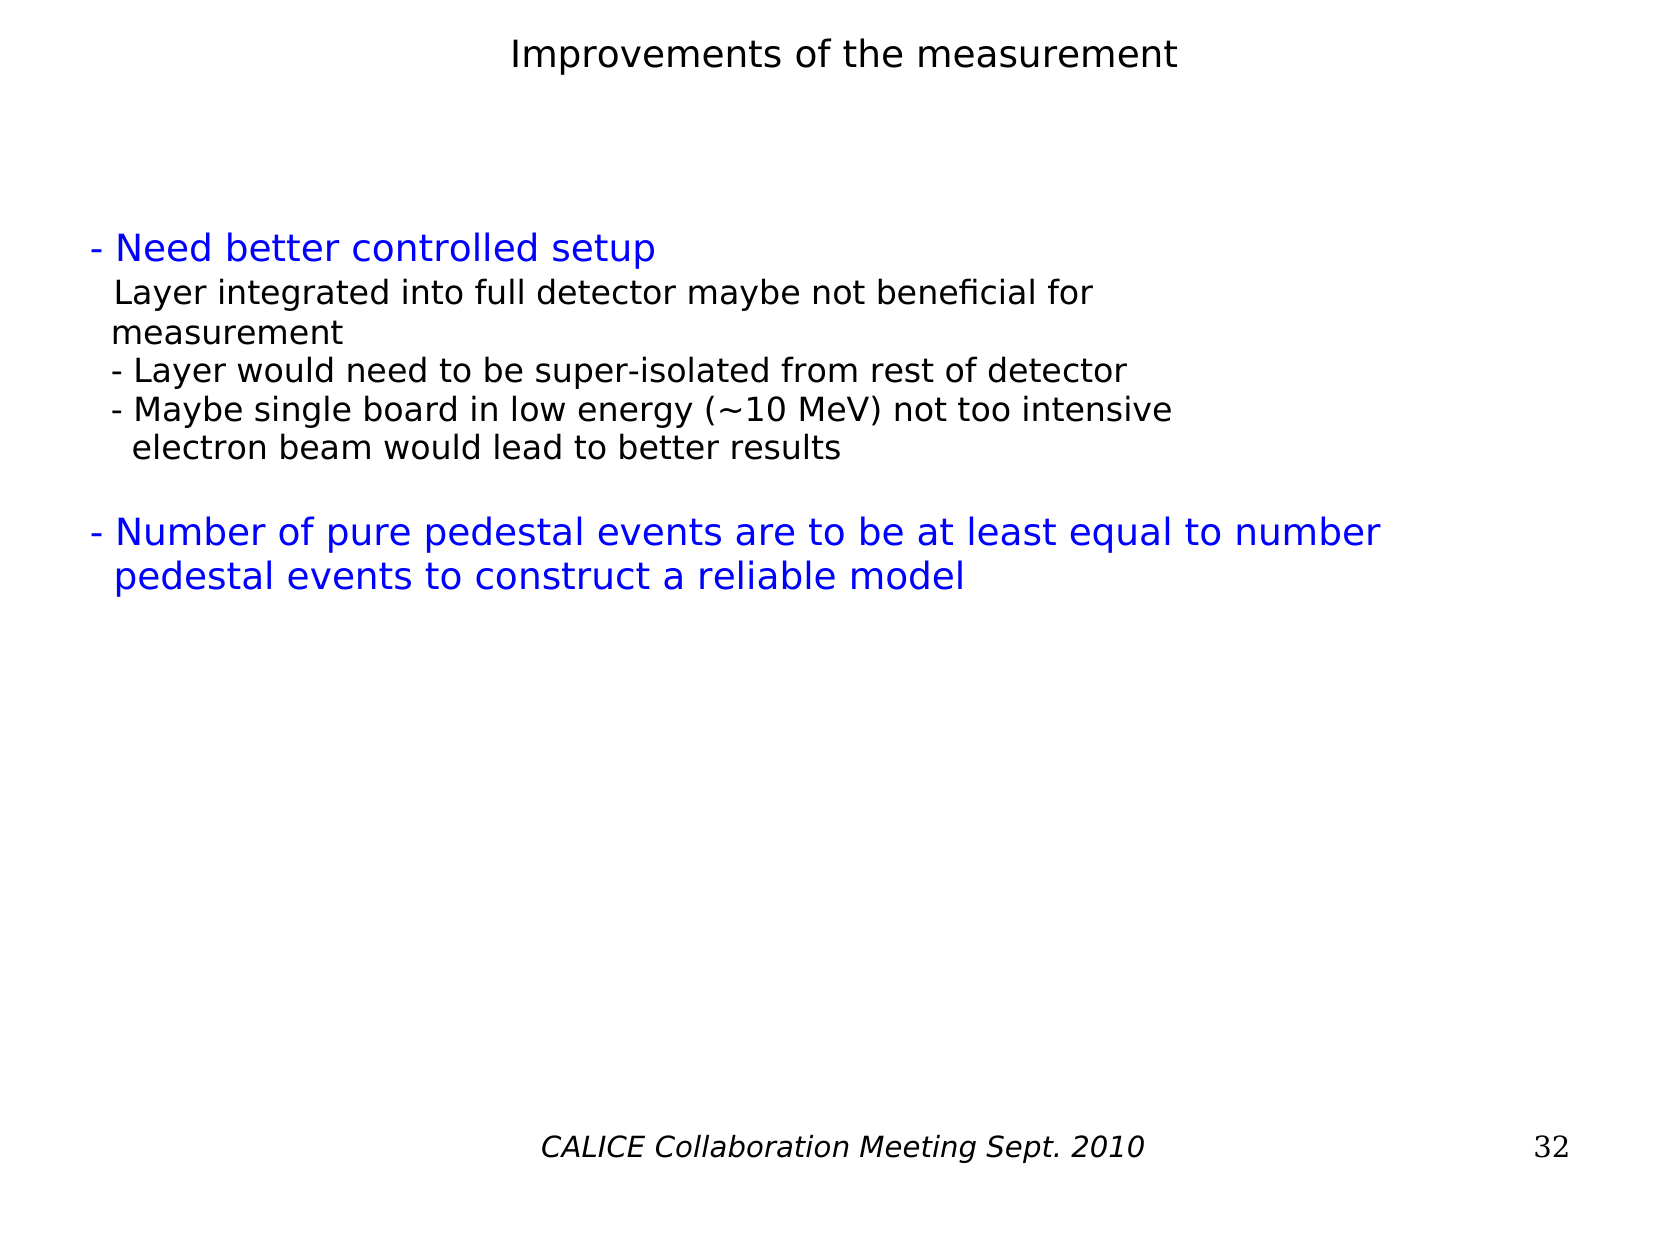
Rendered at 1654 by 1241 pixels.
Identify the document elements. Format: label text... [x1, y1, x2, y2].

text_box - Need better controlled setup Layer integrated into full detector maybe not beneficial for measurement - Layer would need to be super-isolated from rest of detector - Maybe single board in low energy (~10 MeV) not too intensive electron beam would lead to better results - Number of pure pedestal events are to be at least equal to number pedestal events to construct a reliable model [75, 219, 1501, 606]
text_box Improvements of the measurement [495, 25, 1194, 85]
